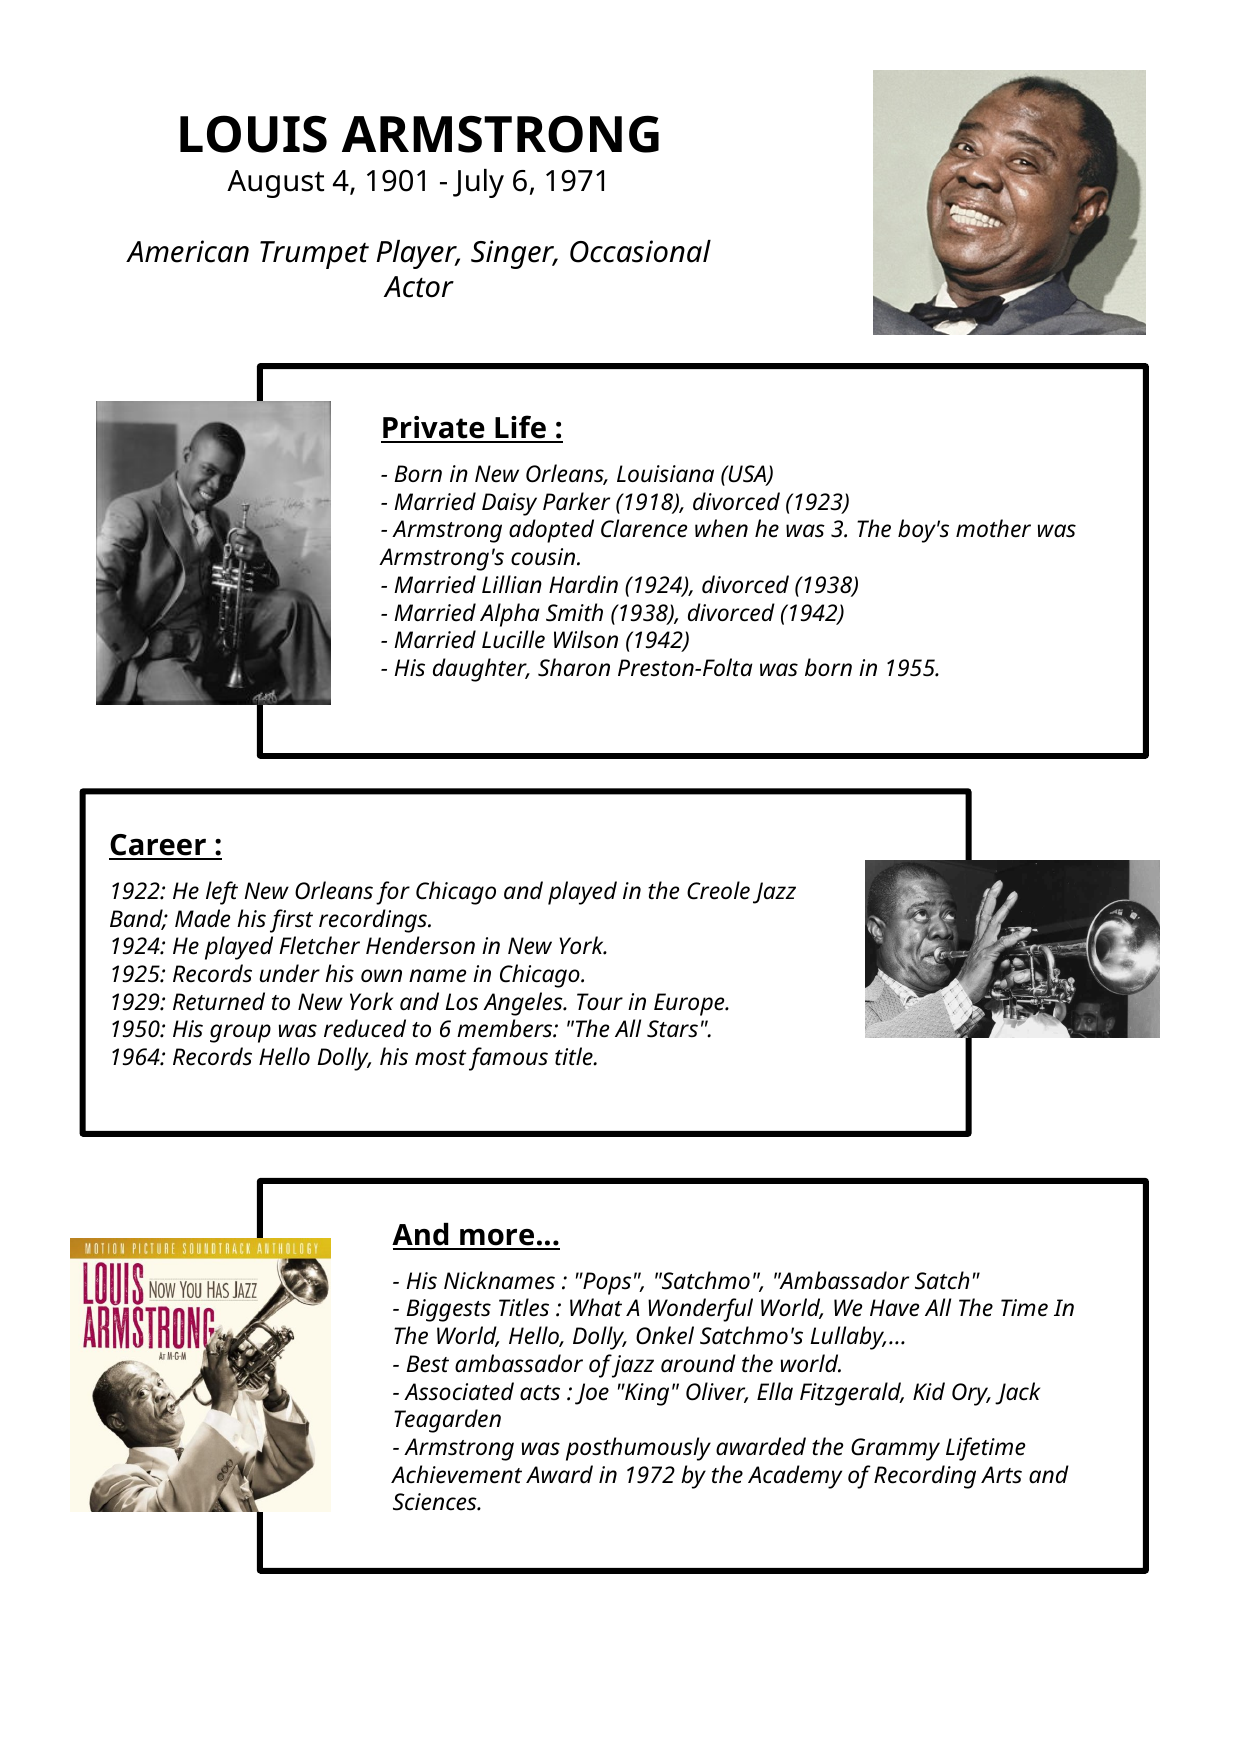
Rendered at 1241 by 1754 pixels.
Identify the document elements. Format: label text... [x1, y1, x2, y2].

picture [873, 70, 1146, 335]
picture [70, 1238, 331, 1512]
picture [96, 401, 331, 705]
picture [865, 860, 1160, 1039]
text_box And more... - His Nicknames : "Pops", "Satchmo", "Ambassador Satch" - Biggests Titles : What A Wonderful World, We Have All The Time In The World, Hello, Dolly, Onkel Satchmo's Lullaby,... - Best ambassador of jazz around the world. - Associated acts : Joe "King" Oliver, Ella Fitzgerald, Kid Ory, Jack Teagarden - Armstrong was posthumously awarded the Grammy Lifetime Achievement Award in 1972 by the Academy of Recording Arts and Sciences. [377, 1208, 1123, 1523]
text_box LOUIS ARMSTRONG August 4, 1901 - July 6, 1971 American Trumpet Player, Singer, Occasional Actor [94, 94, 745, 311]
text_box Career : 1922: He left New Orleans for Chicago and played in the Creole Jazz Band; Made his first recordings. 1924: He played Fletcher Henderson in New York. 1925: Records under his own name in Chicago. 1929: Returned to New York and Los Angeles. Tour in Europe. 1950: His group was reduced to 6 members: "The All Stars". 1964: Records Hello Dolly, his most famous title. [94, 818, 851, 1078]
text_box Private Life : - Born in New Orleans, Louisiana (USA) - Married Daisy Parker (1918), divorced (1923) - Armstrong adopted Clarence when he was 3. The boy's mother was Armstrong's cousin. - Married Lillian Hardin (1924), divorced (1938) - Married Alpha Smith (1938), divorced (1942) - Married Lucille Wilson (1942) - His daughter, Sharon Preston-Folta was born in 1955. [366, 401, 1111, 717]
